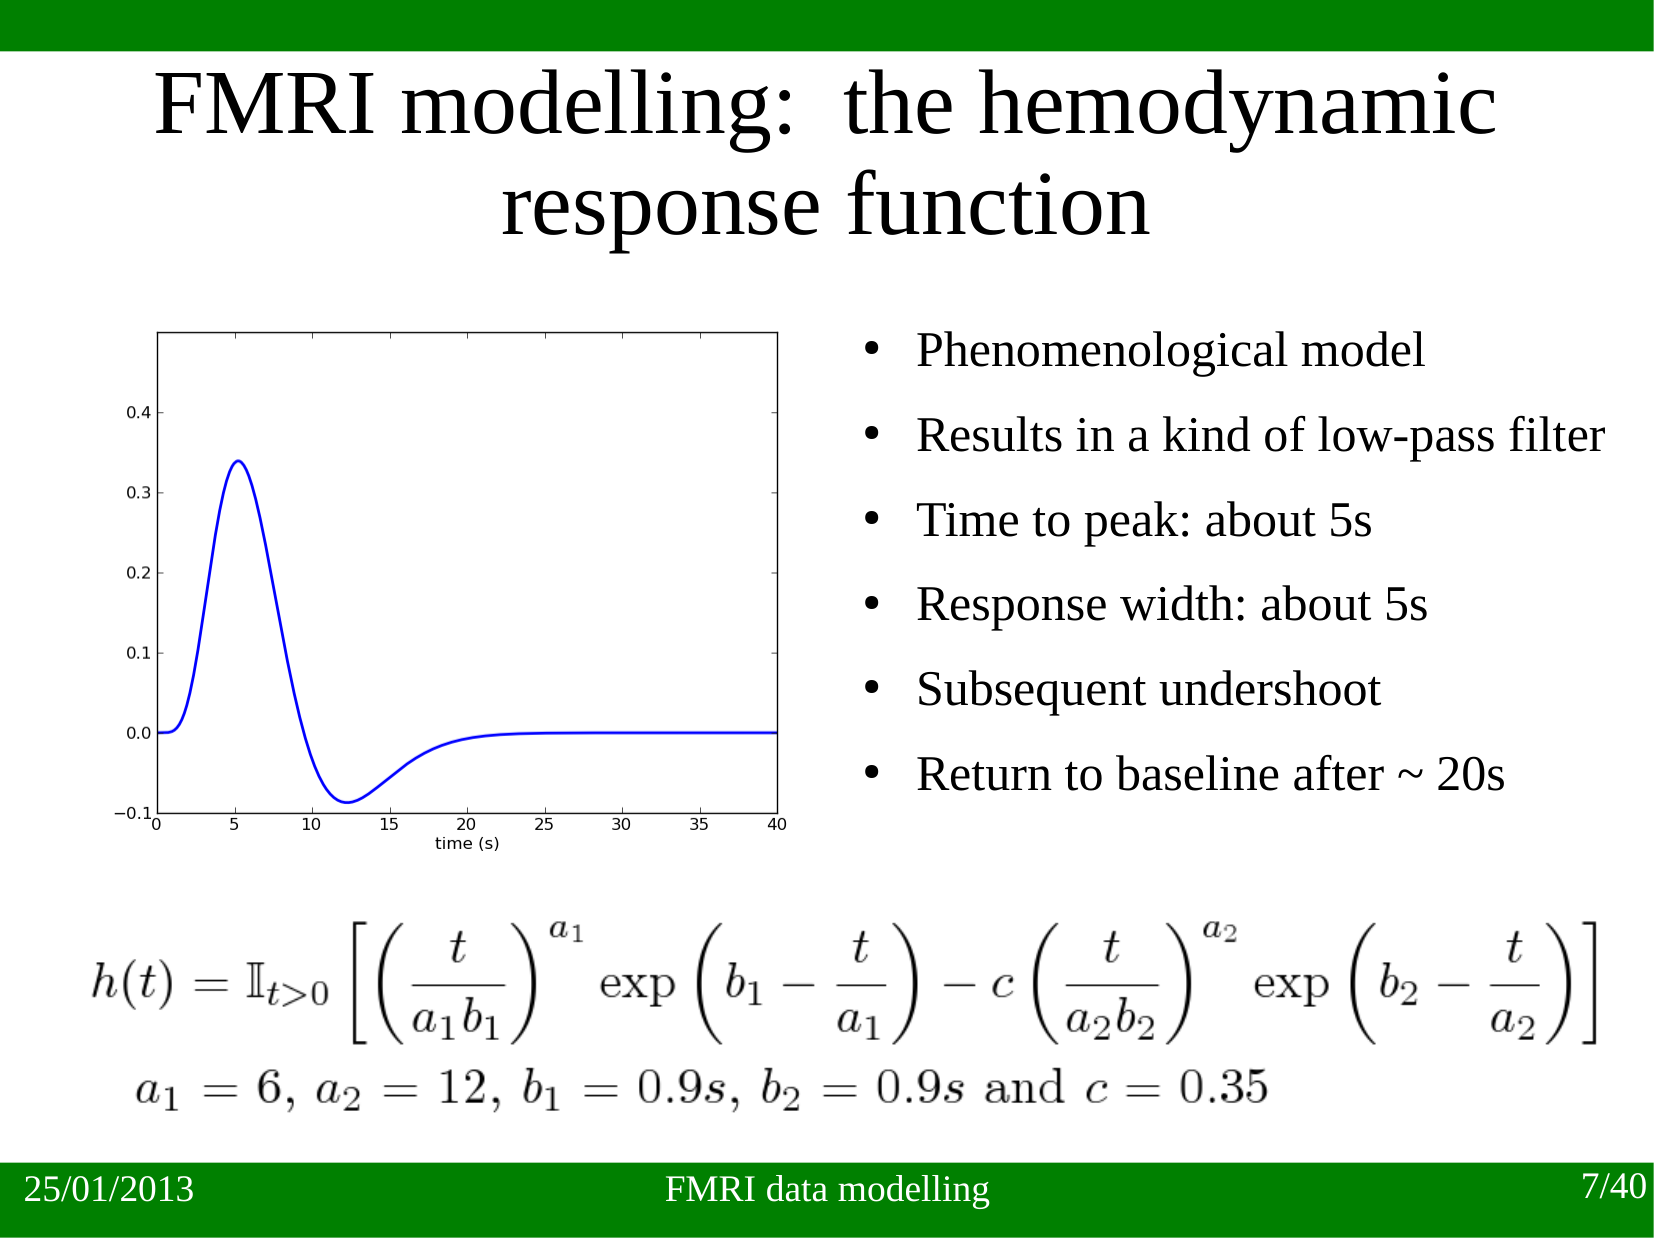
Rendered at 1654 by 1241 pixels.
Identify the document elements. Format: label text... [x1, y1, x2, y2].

picture [128, 1054, 1270, 1122]
picture [86, 917, 1615, 1051]
picture [57, 272, 857, 873]
title FMRI modelling: the hemodynamic response function [82, 49, 1571, 257]
list Phenomenological model Results in a kind of low-pass filter Time to peak: about 5s Response width: about 5s Subsequent undershoot Return to baseline after ~ 20s [857, 321, 1609, 837]
